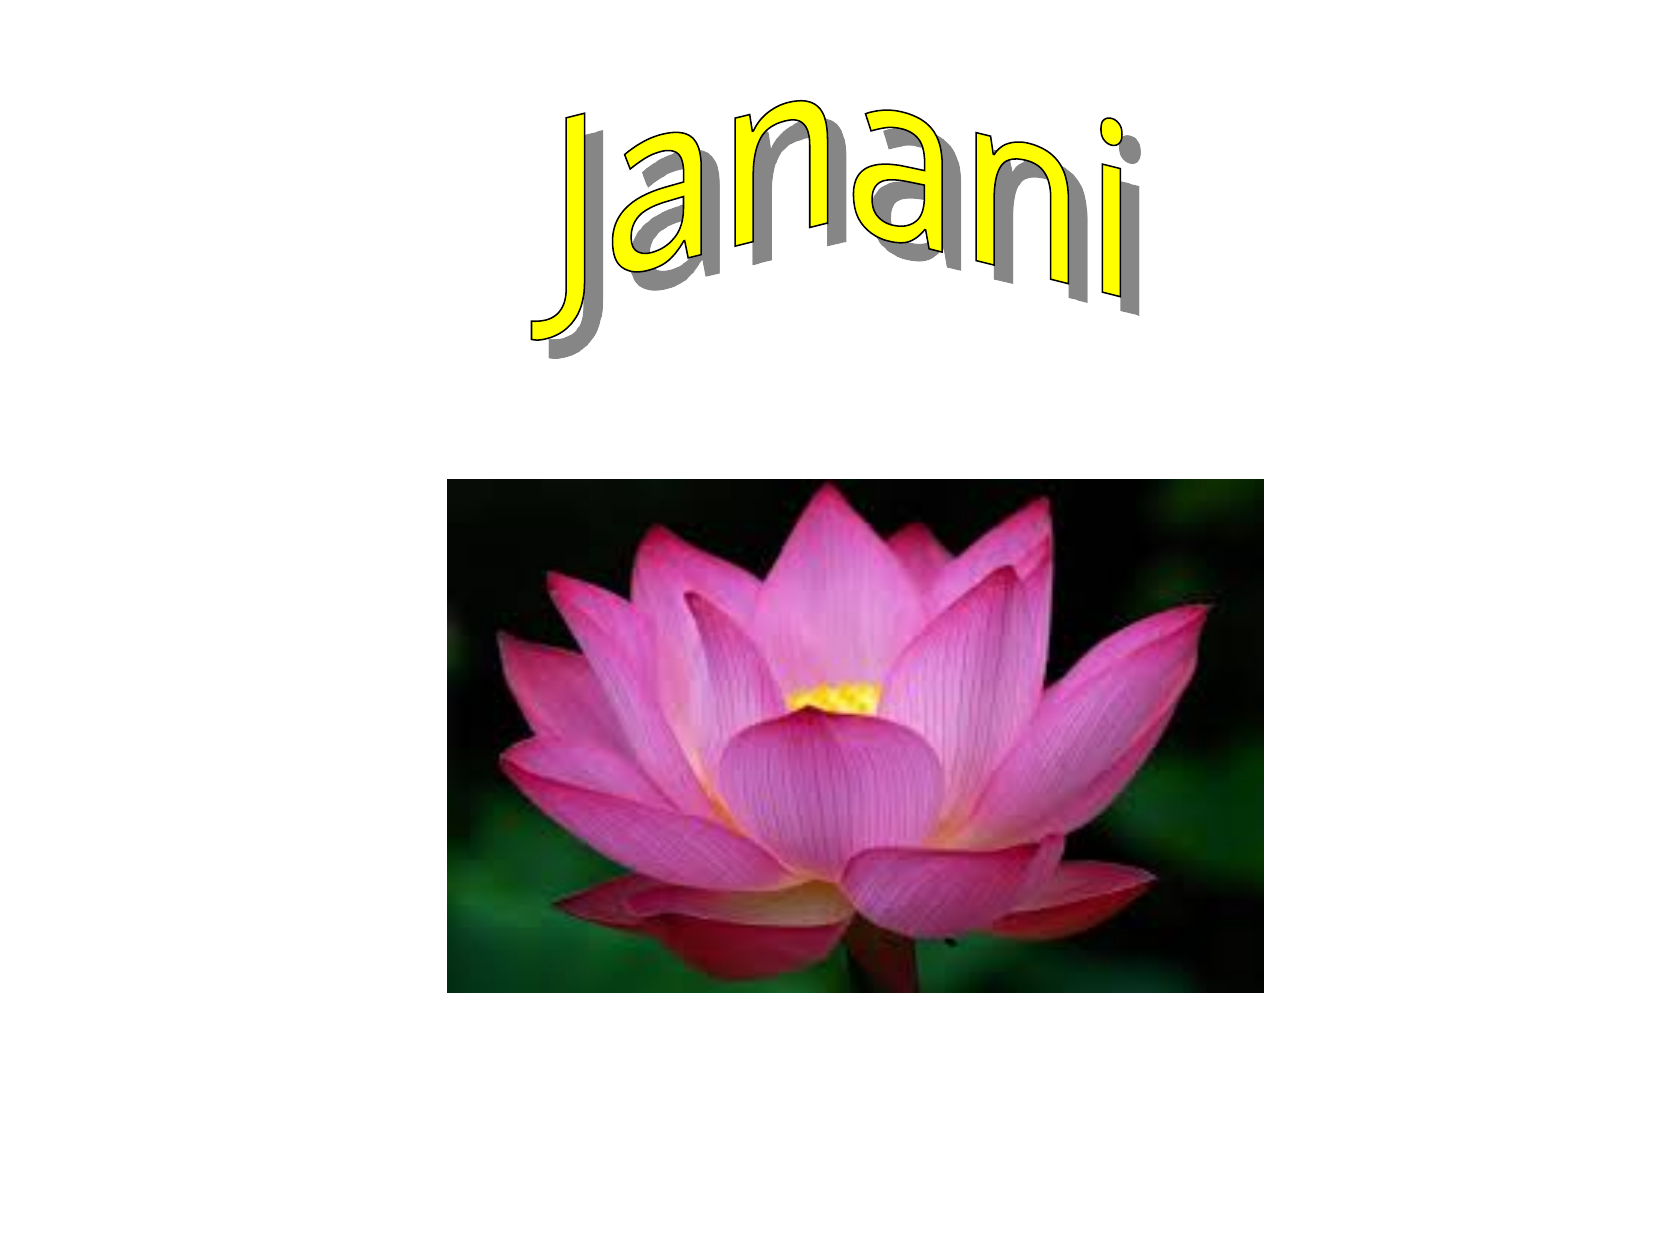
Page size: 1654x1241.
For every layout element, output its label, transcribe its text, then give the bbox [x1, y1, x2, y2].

picture [447, 479, 1264, 993]
text_box Janani [1100, 118, 1122, 146]
text_box Janani [853, 110, 943, 253]
text_box Janani [735, 100, 828, 247]
text_box Janani [531, 113, 585, 341]
text_box Janani [612, 132, 702, 272]
text_box Janani [976, 132, 1069, 284]
text_box Janani [1102, 164, 1121, 297]
